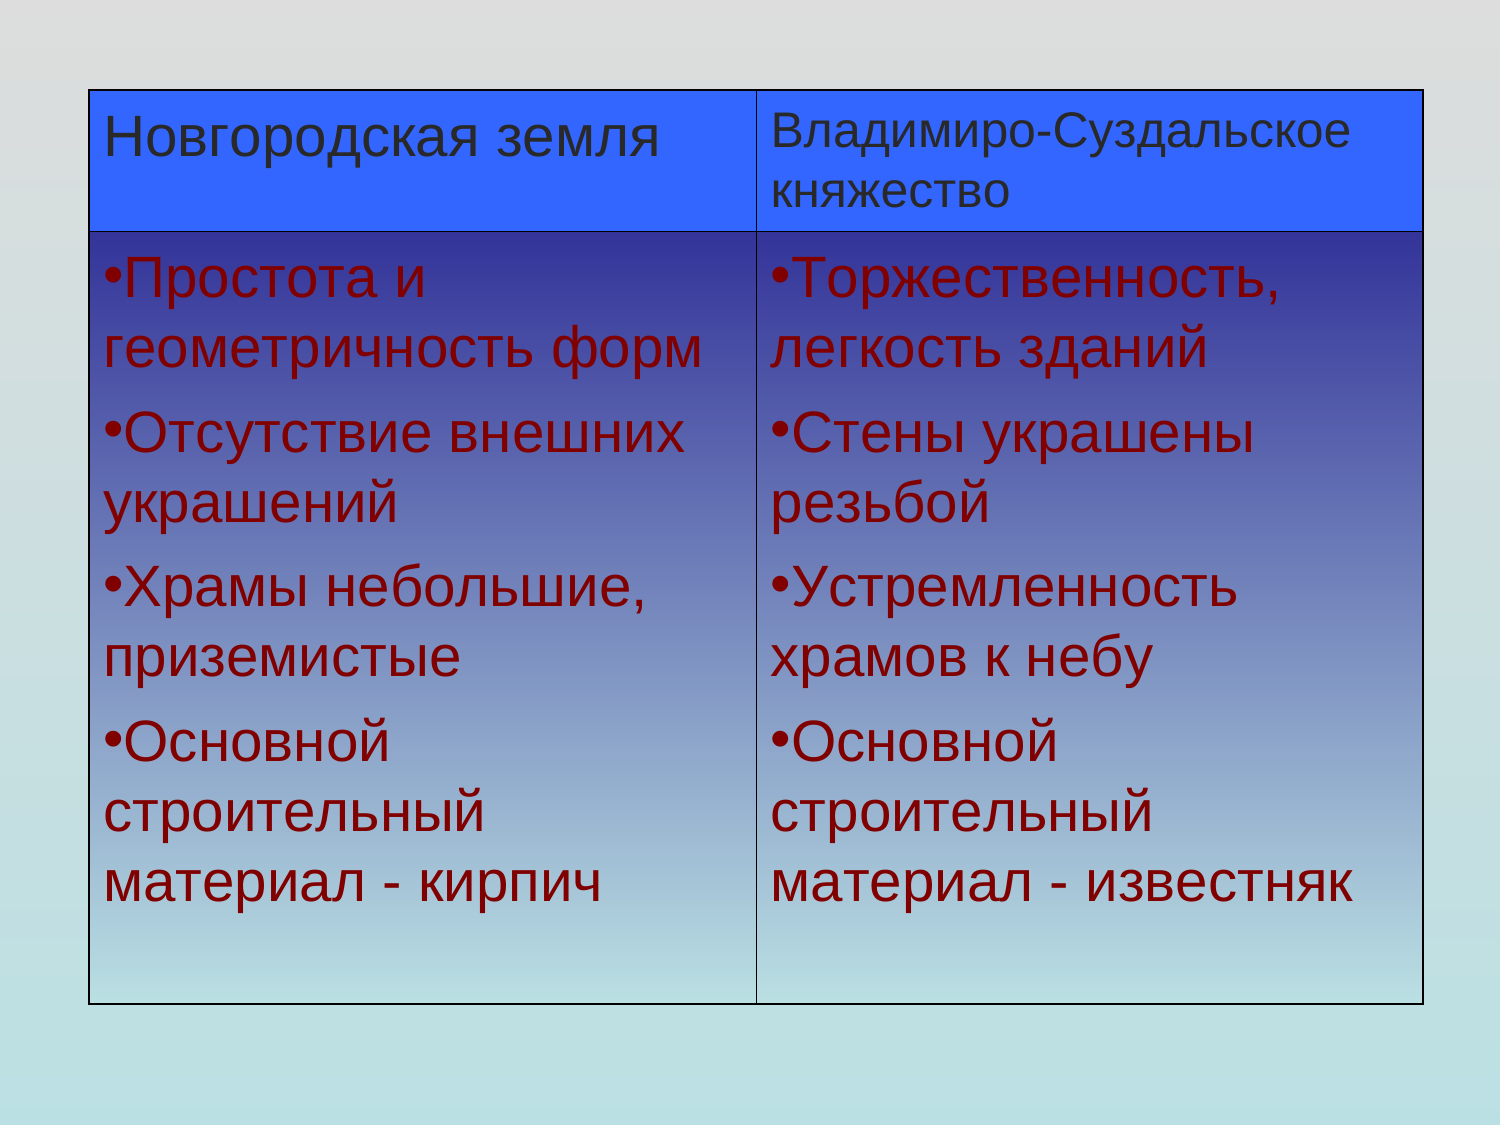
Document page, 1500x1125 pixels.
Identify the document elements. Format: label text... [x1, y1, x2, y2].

table_cell Торжественность, легкость зданий Стены украшены резьбой Устремленность храмов к небу Основной строительный материал - известняк [757, 232, 1422, 1003]
table_header Новгородская земля [90, 91, 756, 231]
table_header Владимиро-Суздальское княжество [757, 91, 1422, 231]
table_cell Простота и геометричность форм Отсутствие внешних украшений Храмы небольшие, приземистые Основной строительный материал - кирпич [90, 232, 756, 1003]
